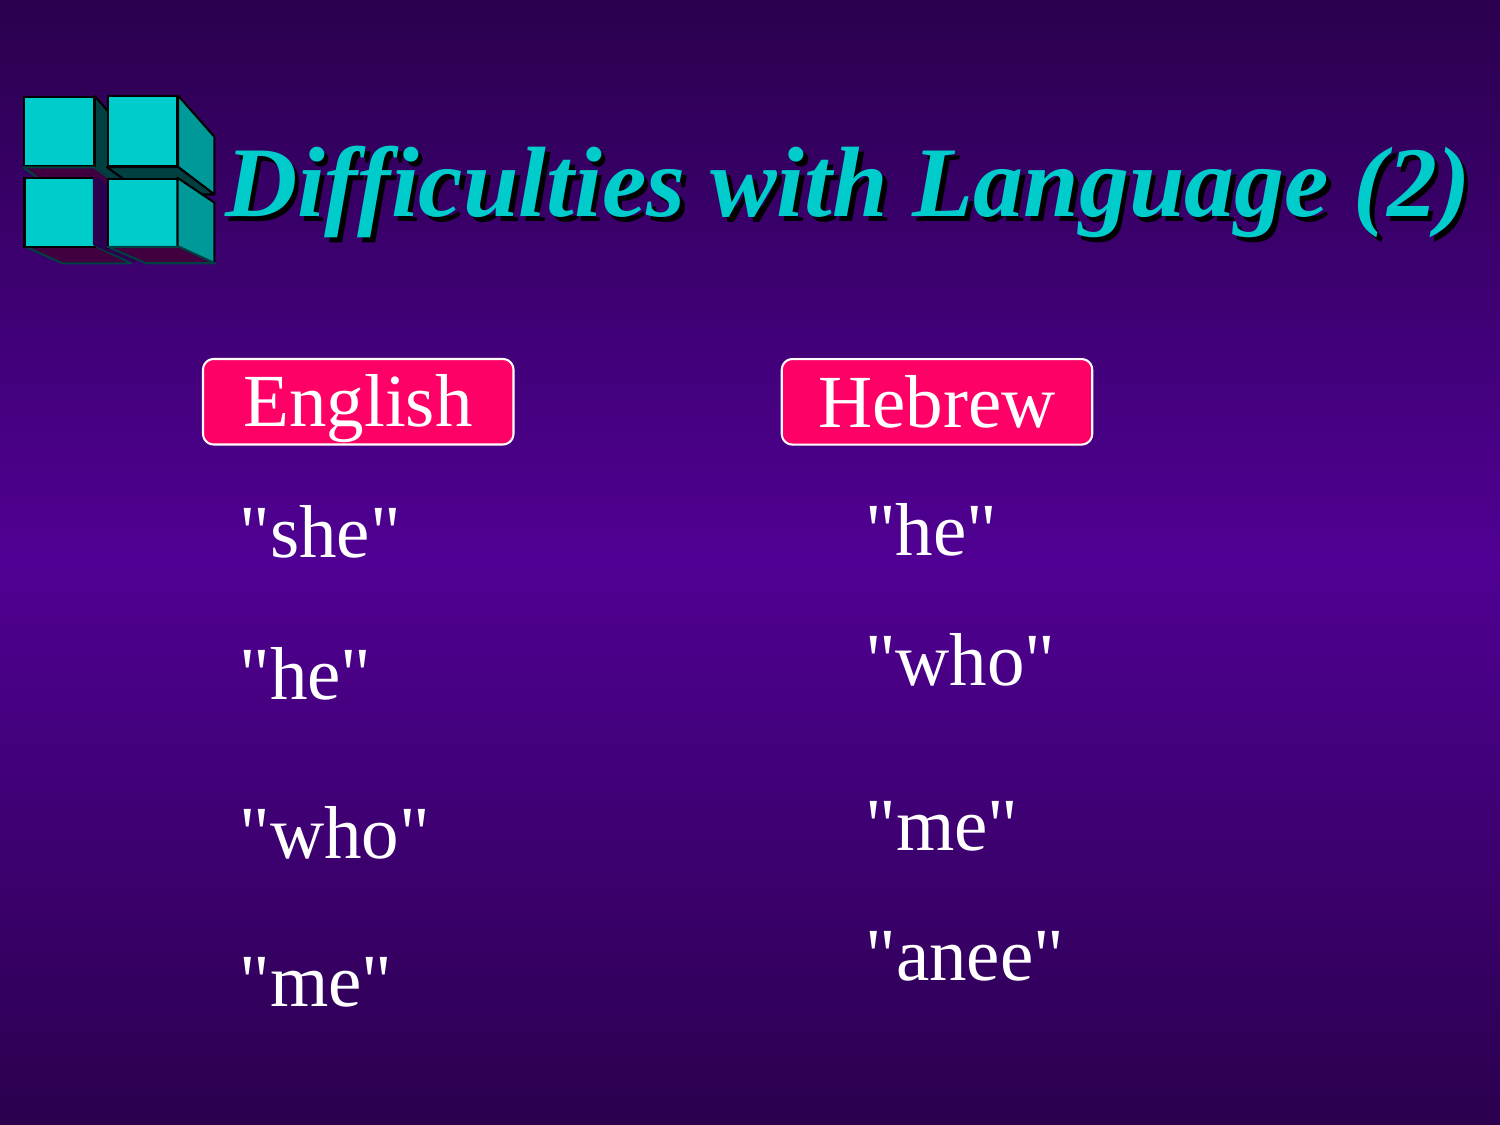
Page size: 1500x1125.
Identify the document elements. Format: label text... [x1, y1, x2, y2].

text_box "she" [225, 483, 676, 582]
text_box English [203, 358, 514, 445]
text_box "he" [225, 625, 676, 723]
text_box "me" [225, 932, 676, 1030]
text_box "anee" [850, 906, 1264, 1005]
title Difficulties with Language (2) [224, 55, 1500, 311]
text_box Hebrew [781, 359, 1093, 445]
text_box "who" [850, 611, 1264, 710]
text_box "he" [850, 481, 1264, 580]
text_box "who" [225, 784, 676, 883]
text_box "me" [850, 776, 1264, 875]
